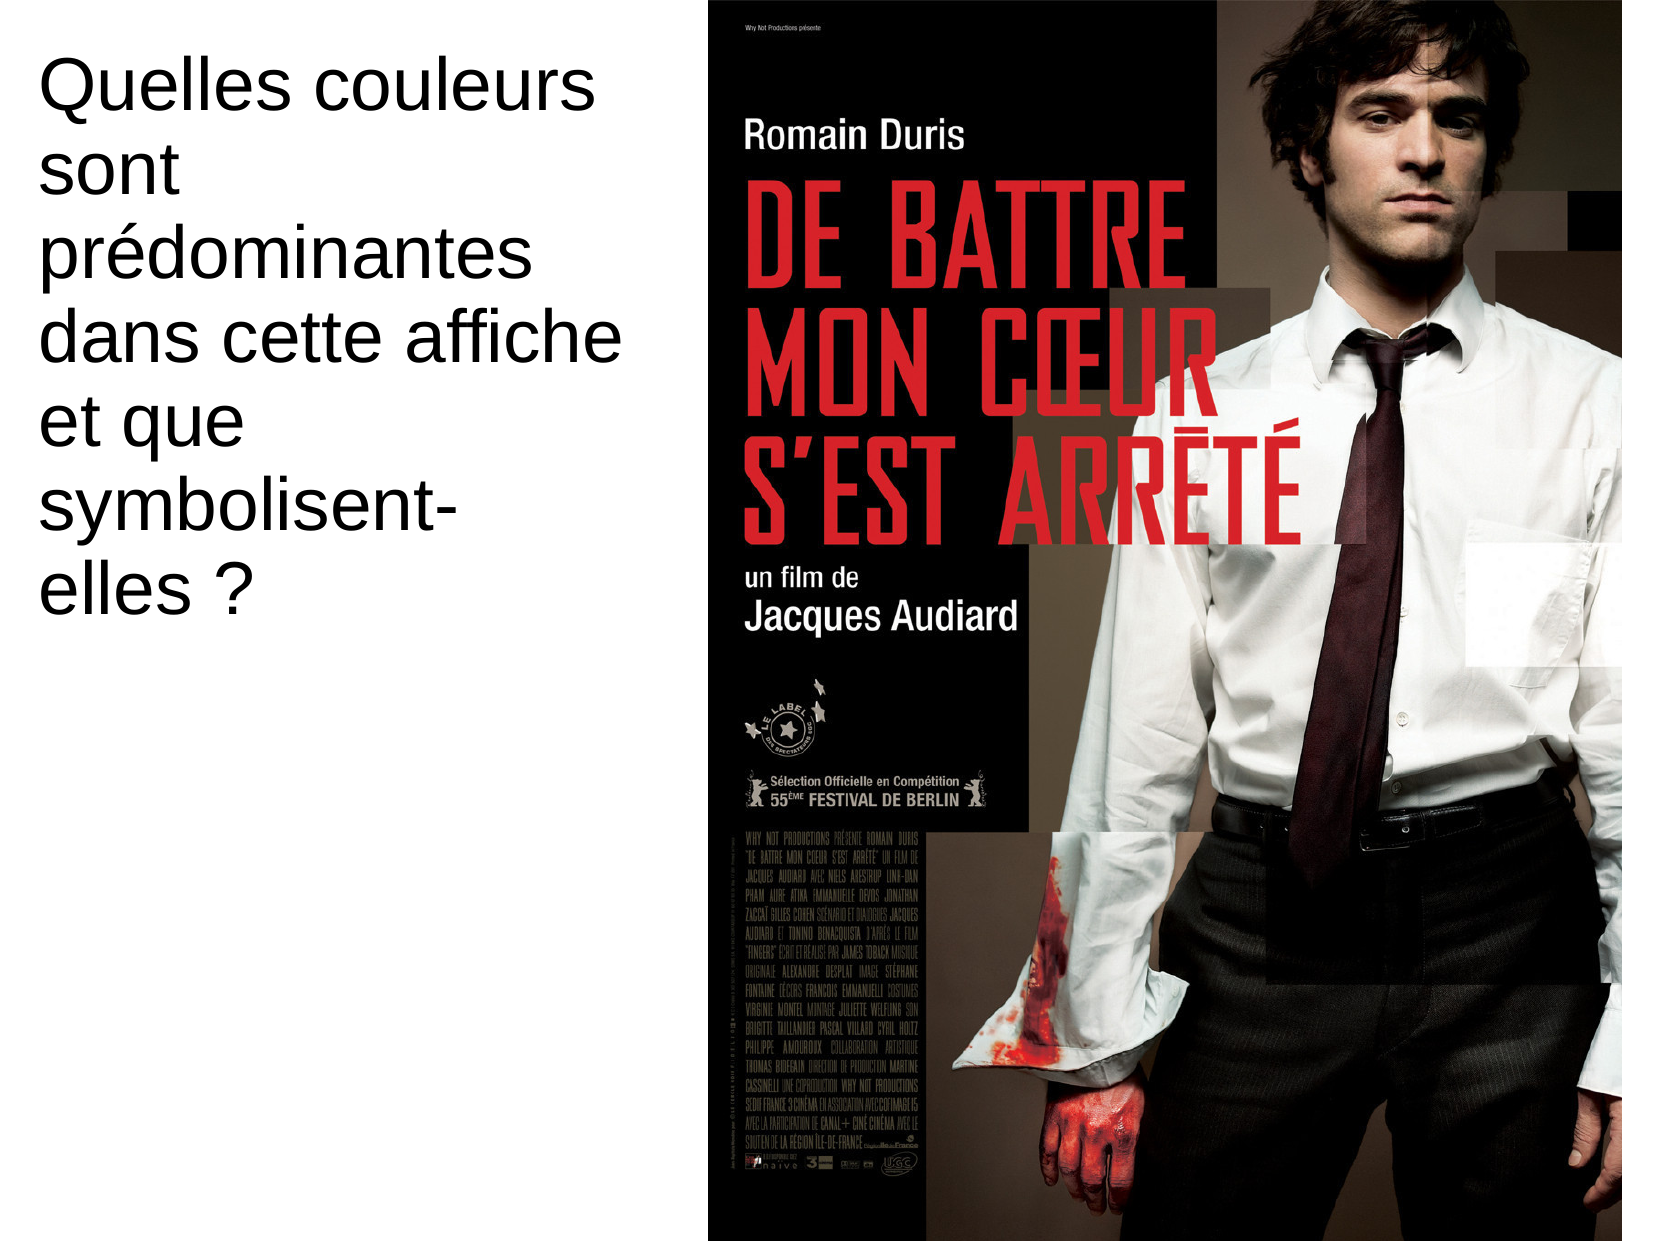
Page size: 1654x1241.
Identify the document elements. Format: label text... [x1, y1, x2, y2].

picture [708, 0, 1622, 1241]
text_box Quelles couleurs sont prédominantes dans cette affiche et que symbolisent-elles ? [23, 35, 674, 786]
